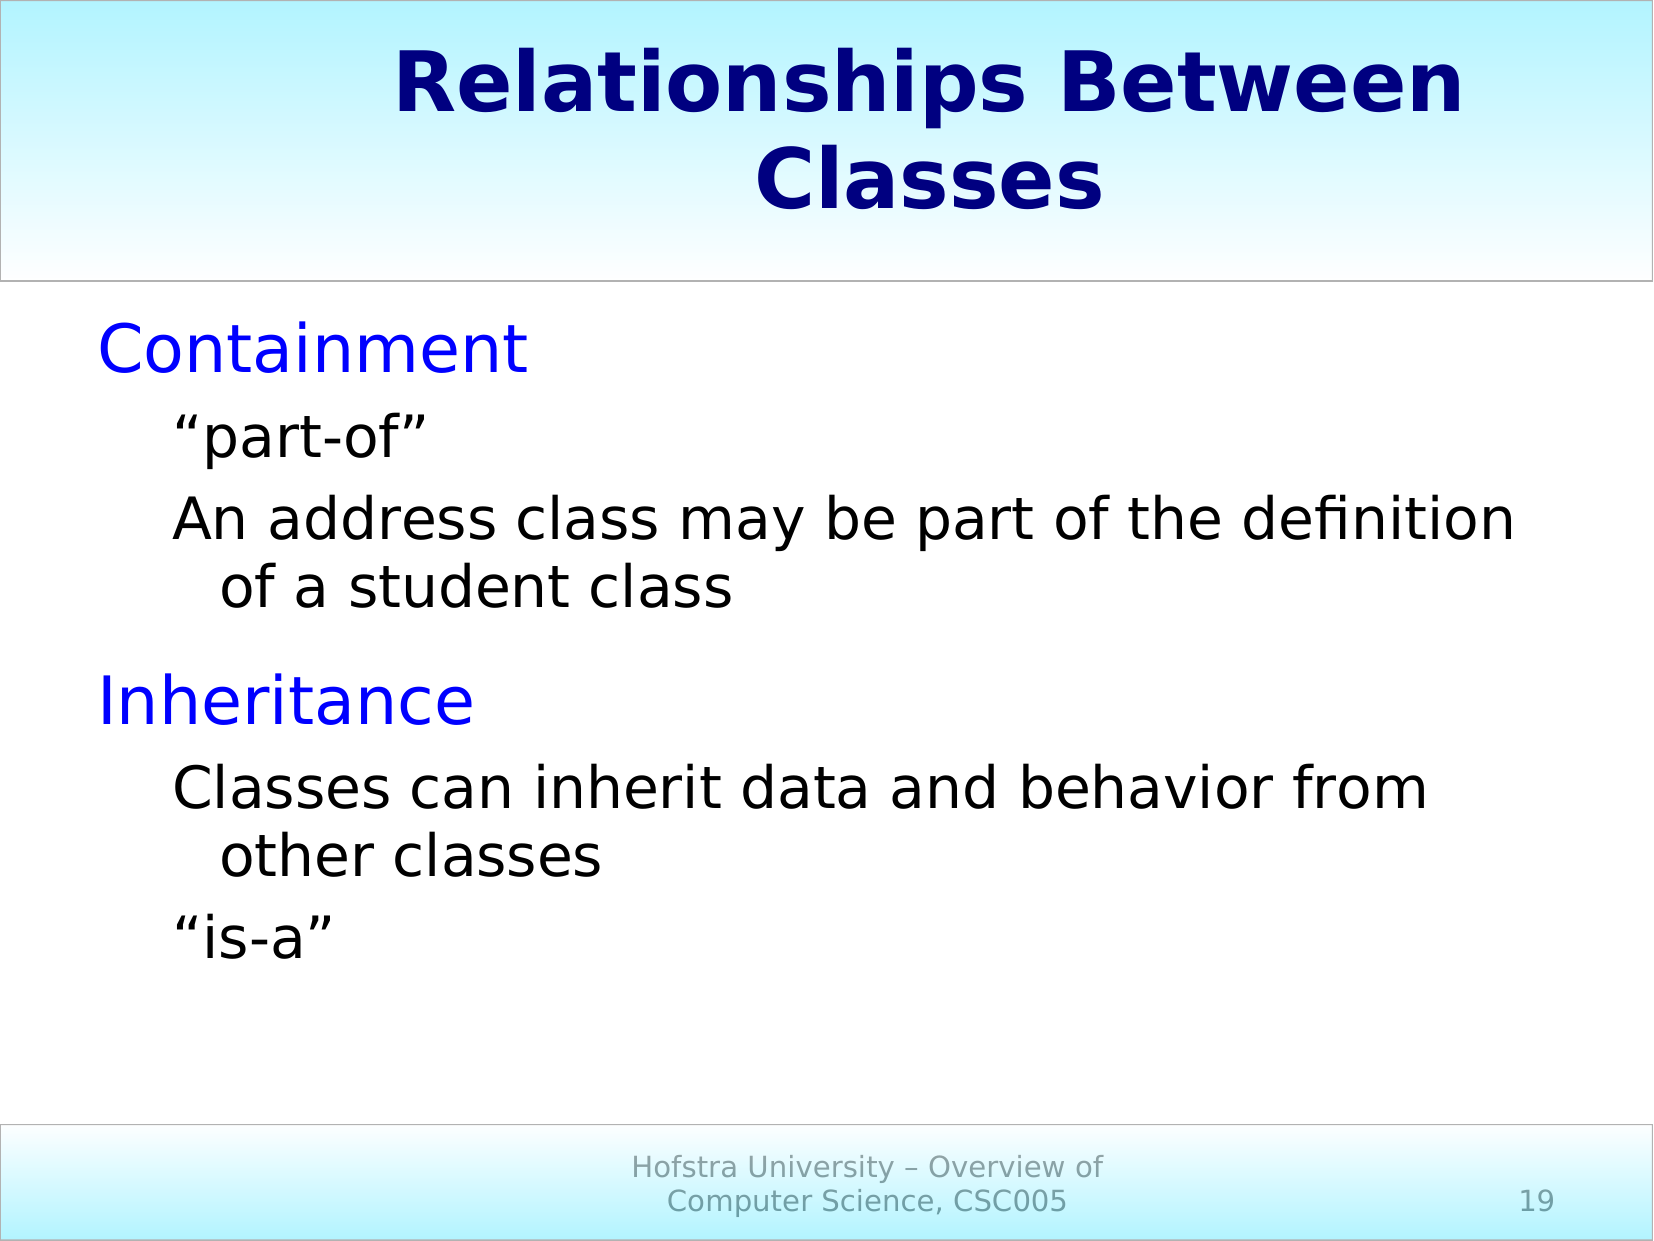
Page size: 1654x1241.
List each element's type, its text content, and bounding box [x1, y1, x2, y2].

list Containment “part-of” An address class may be part of the definition of a student class Inheritance Classes can inherit data and behavior from other classes “is-a” [82, 303, 1571, 1131]
title Relationships Between Classes [247, 12, 1612, 250]
